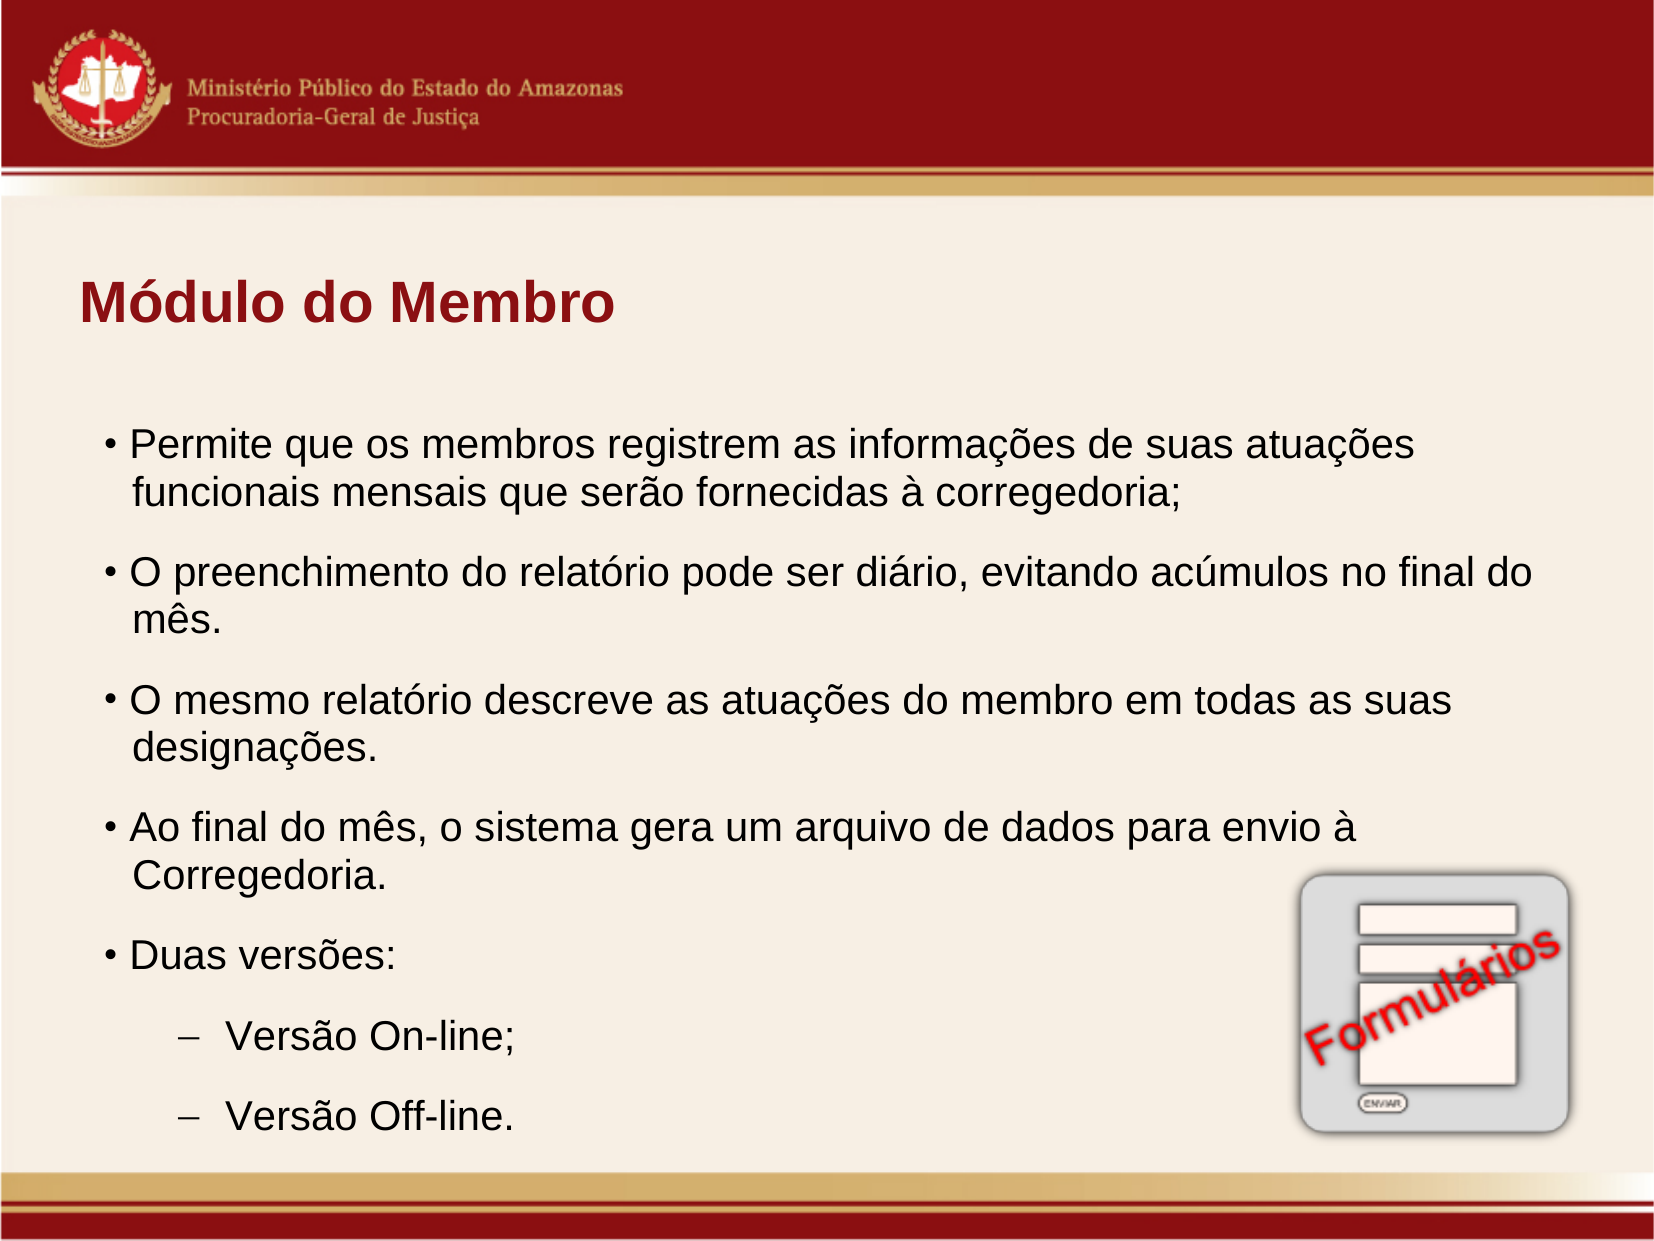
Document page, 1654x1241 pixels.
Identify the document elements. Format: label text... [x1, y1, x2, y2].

picture [0, 0, 1654, 1241]
text_box Permite que os membros registrem as informações de suas atuações funcionais mensais que serão fornecidas à corregedoria; O preenchimento do relatório pode ser diário, evitando acúmulos no final do mês. O mesmo relatório descreve as atuações do membro em todas as suas designações. Ao final do mês, o sistema gera um arquivo de dados para envio à Corregedoria. Duas versões: Versão On-line; Versão Off-line. [88, 413, 1550, 1148]
text_box Módulo do Membro [64, 259, 1451, 376]
